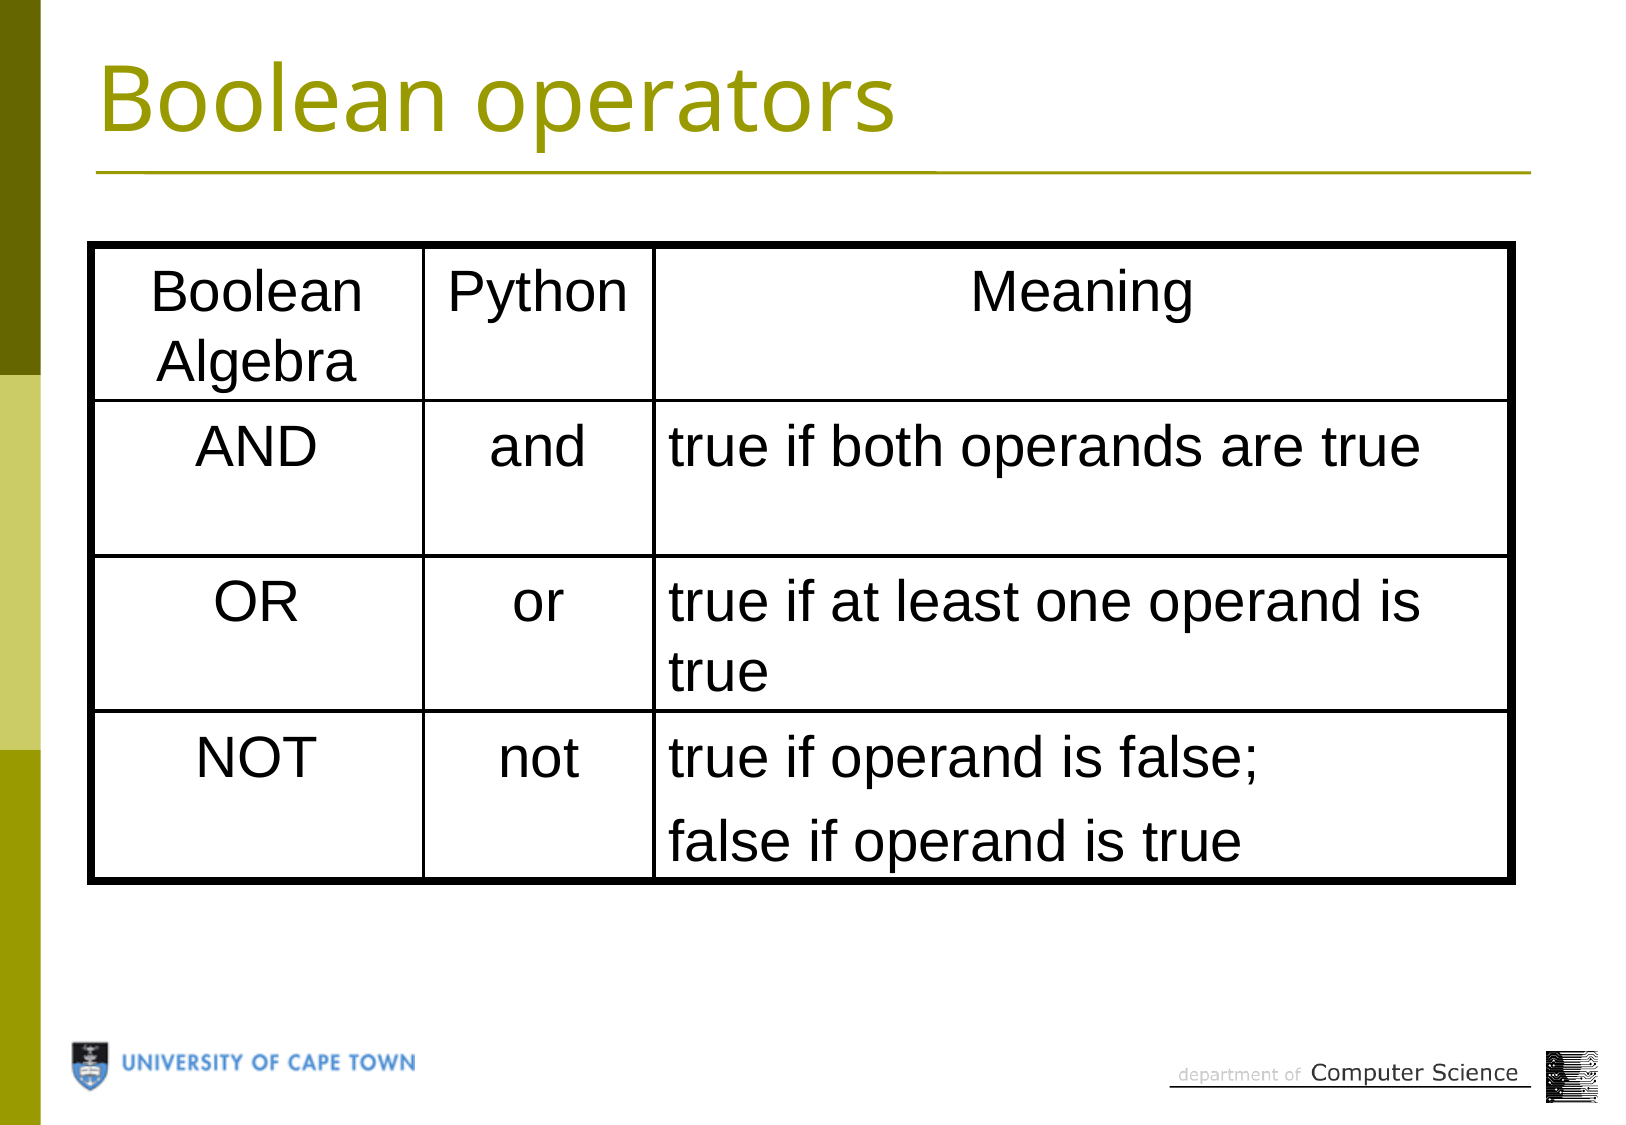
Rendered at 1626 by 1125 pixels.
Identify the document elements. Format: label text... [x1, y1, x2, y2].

picture [1169, 1043, 1532, 1091]
picture [61, 1024, 415, 1103]
table_header Meaning [656, 249, 1507, 399]
table_cell true if at least one operand is true [656, 558, 1507, 709]
table_cell OR [95, 558, 422, 709]
table_header Python [425, 249, 652, 399]
table_header Boolean Algebra [95, 249, 422, 399]
table_cell or [425, 558, 652, 709]
title Boolean operators [81, 21, 1543, 180]
table_cell NOT [95, 713, 422, 877]
table_cell not [425, 713, 652, 877]
picture [1546, 1051, 1598, 1103]
table_cell AND [95, 402, 422, 554]
table_cell and [425, 402, 652, 554]
table_cell true if both operands are true [656, 402, 1507, 554]
table_cell true if operand is false; false if operand is true [656, 713, 1507, 877]
